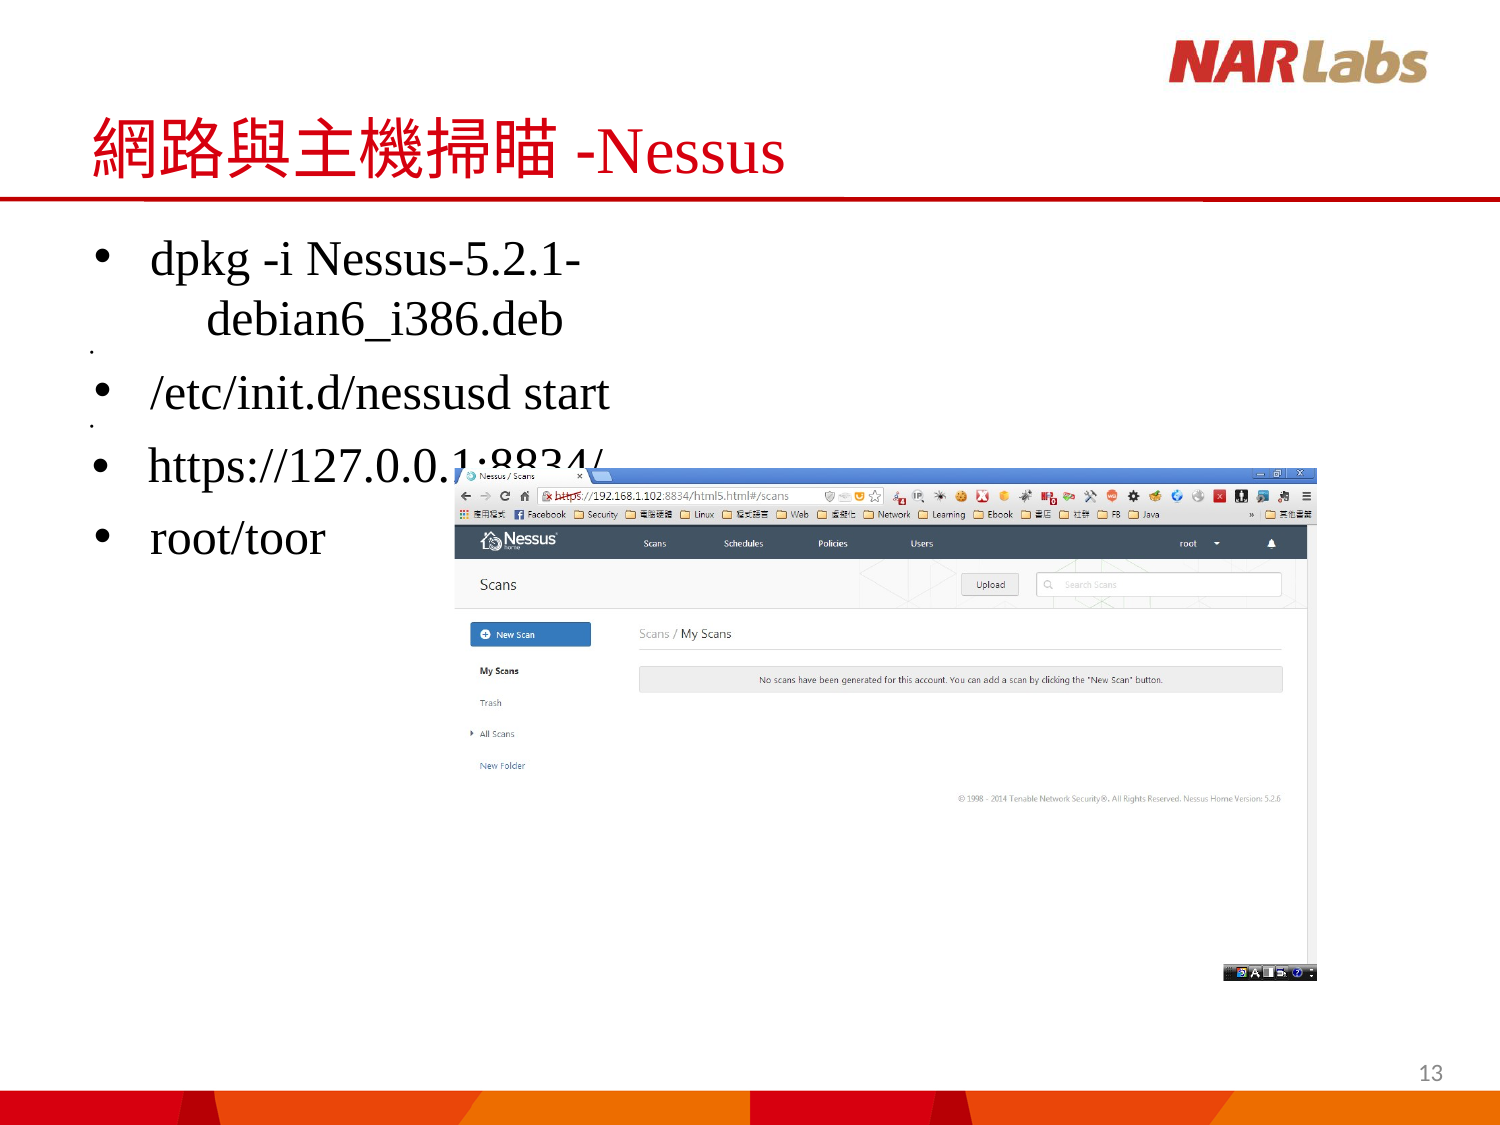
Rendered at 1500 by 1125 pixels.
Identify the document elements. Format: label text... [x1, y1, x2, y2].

text_box dpkg -i Nessus-5.2.1-debian6_i386.deb /etc/init.d/nessusd start • https://127.0.0.1:8834/ root/toor [89, 225, 939, 504]
text_box [455, 468, 1317, 980]
text_box 11 [1414, 1056, 1448, 1090]
title 網路與主機掃瞄-Nessus [89, 107, 1411, 189]
